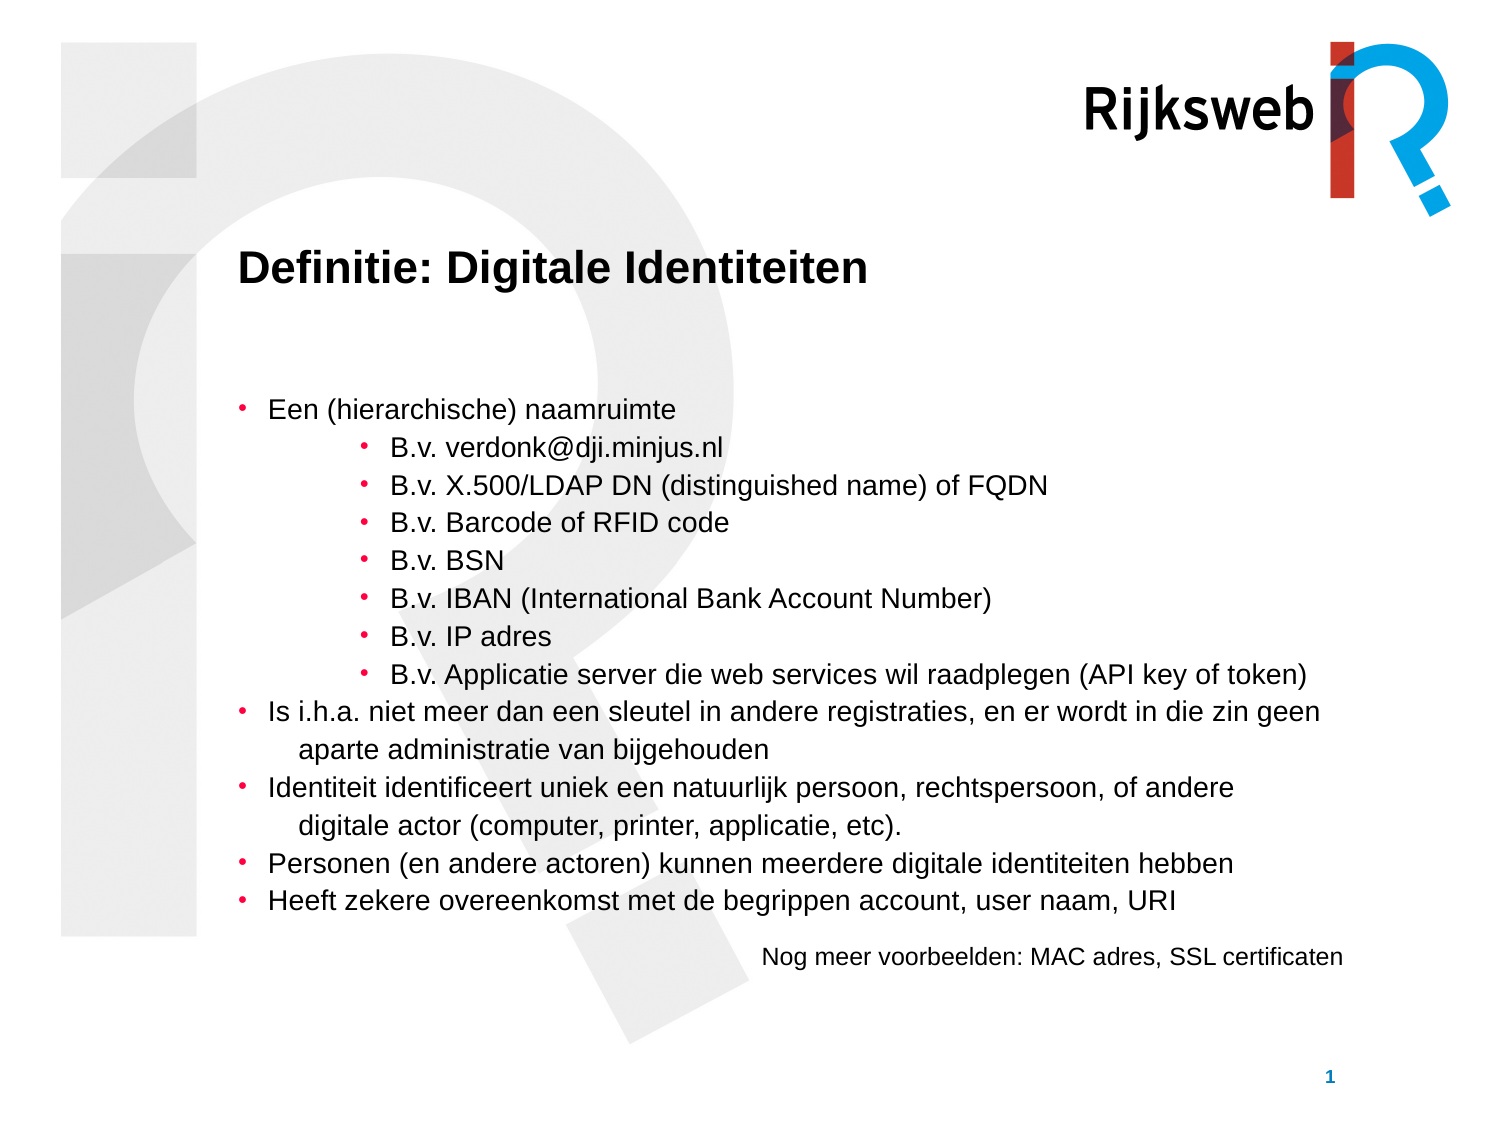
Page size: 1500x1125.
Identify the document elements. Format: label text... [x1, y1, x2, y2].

text_box Nog meer voorbeelden: MAC adres, SSL certificaten [761, 934, 1343, 971]
title Definitie: Digitale Identiteiten [237, 237, 1326, 386]
list Een (hierarchische) naamruimte B.v. verdonk@dji.minjus.nl B.v. X.500/LDAP DN (distinguished name) of FQDN B.v. Barcode of RFID code B.v. BSN B.v. IBAN (International Bank Account Number) B.v. IP adres B.v. Applicatie server die web services wil raadplegen (API key of token) Is i.h.a. niet meer dan een sleutel in andere registraties, en er wordt in die zin geen aparte administratie van bijgehouden Identiteit identificeert uniek een natuurlijk persoon, rechtspersoon, of andere digitale actor (computer, printer, applicatie, etc). Personen (en andere actoren) kunnen meerdere digitale identiteiten hebben Heeft zekere overeenkomst met de begrippen account, user naam, URI [237, 387, 1326, 945]
text_box [1325, 1064, 1393, 1101]
